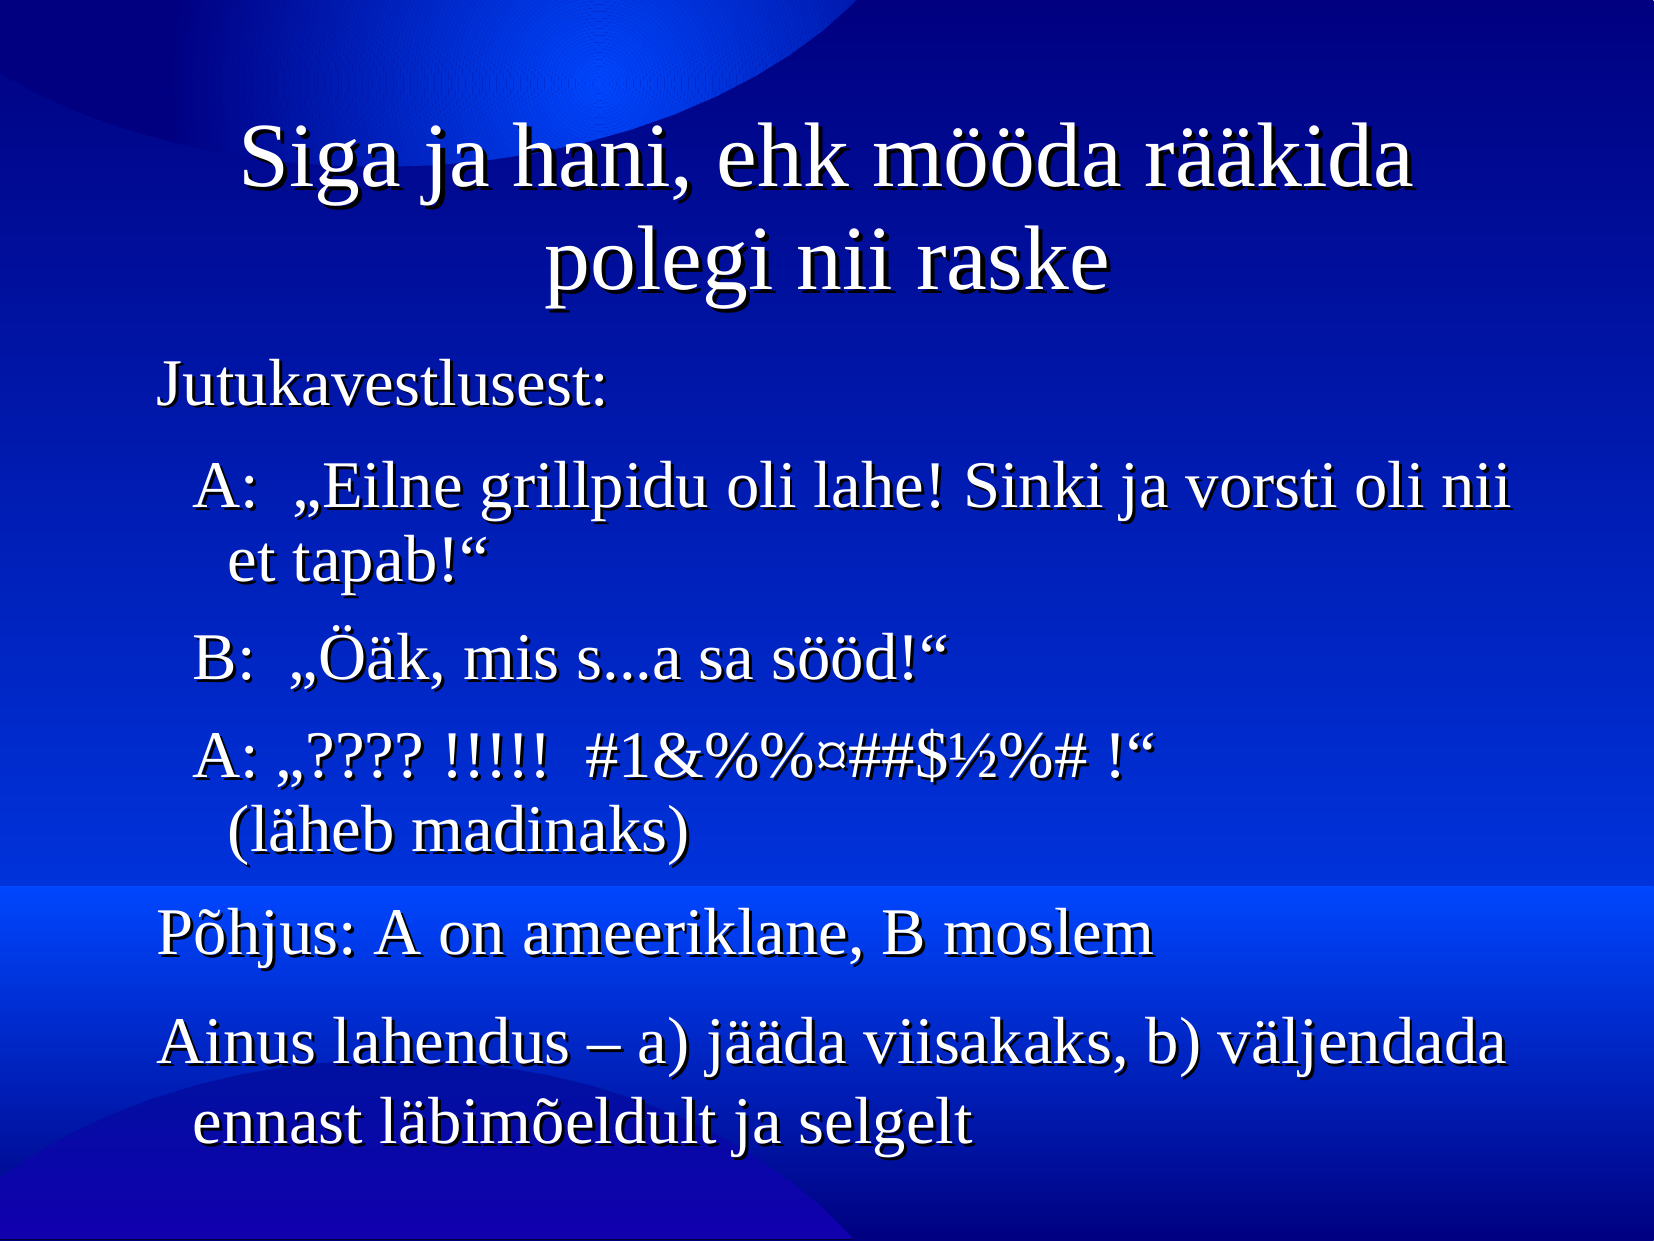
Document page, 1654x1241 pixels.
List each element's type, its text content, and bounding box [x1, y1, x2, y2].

title Siga ja hani, ehk mööda rääkida polegi nii raske [121, 102, 1534, 311]
list Jutukavestlusest: A: „Eilne grillpidu oli lahe! Sinki ja vorsti oli nii et tapab!“ B: „Öäk, mis s...a sa sööd!“ A: „???? !!!!! #1&%%¤##$½%# !“ (läheb madinaks) Põhjus: A on ameeriklane, B moslem Ainus lahendus – a) jääda viisakaks, b) väljendada ennast läbimõeldult ja selgelt [121, 344, 1534, 1158]
